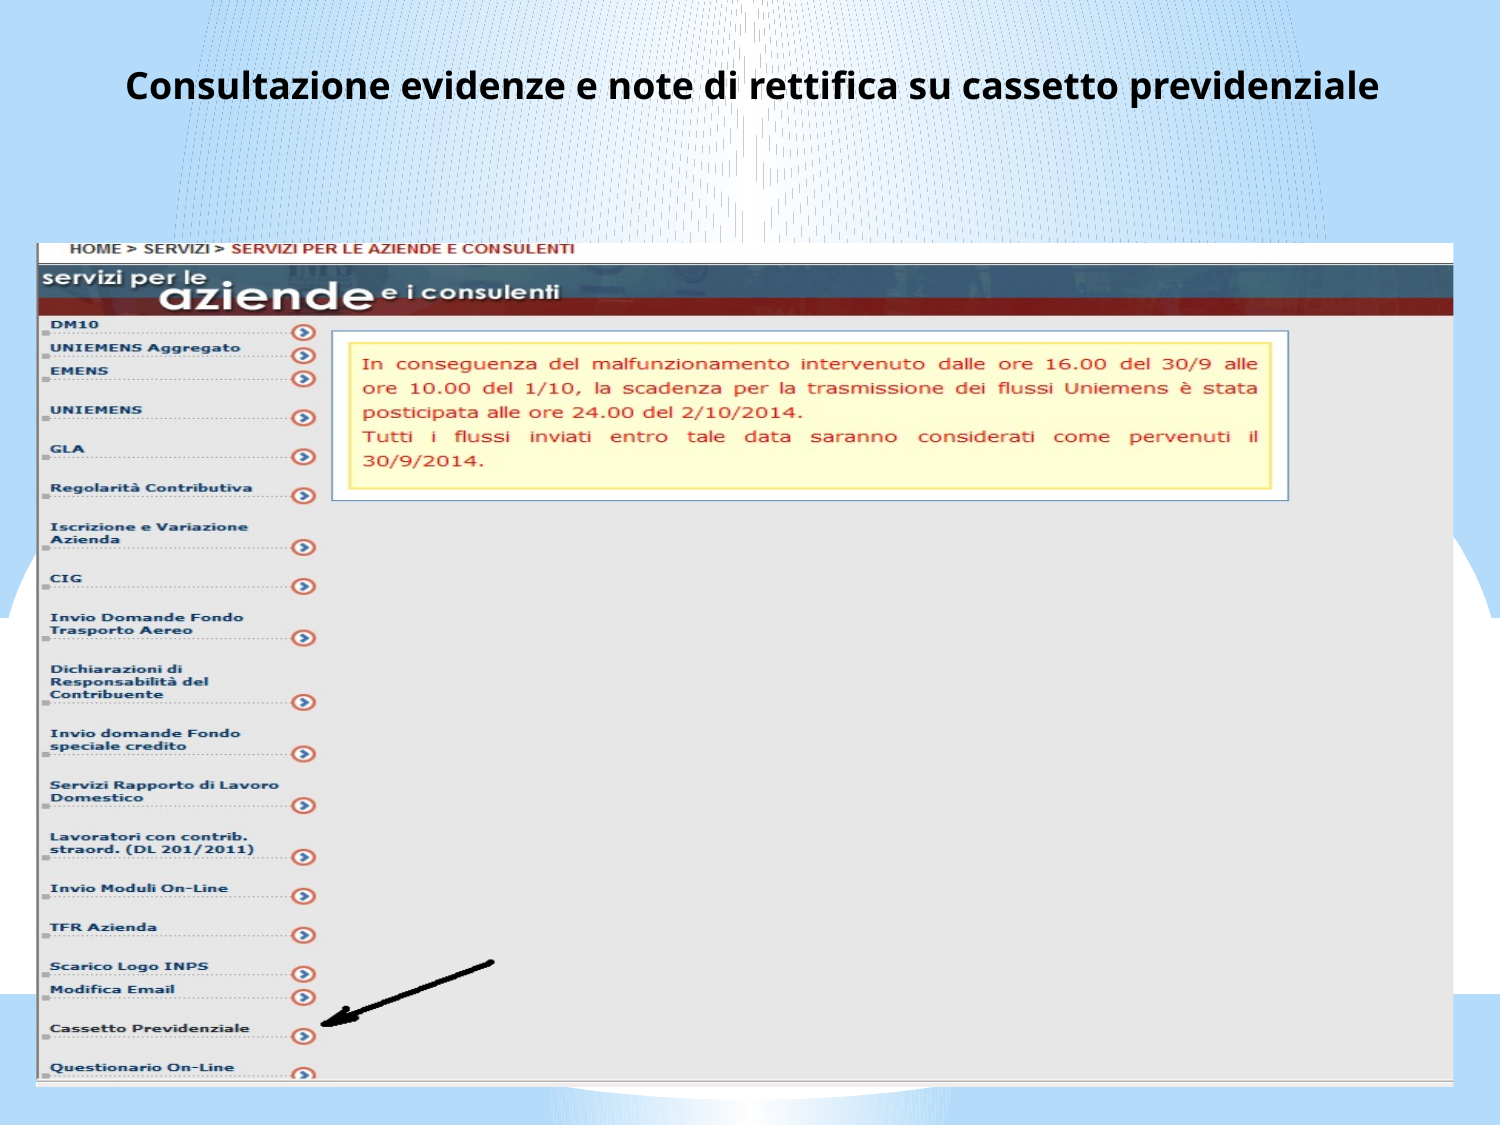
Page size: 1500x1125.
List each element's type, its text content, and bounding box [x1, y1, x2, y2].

picture [36, 243, 1454, 1087]
text_box Consultazione evidenze e note di rettifica su cassetto previdenziale [36, 54, 1471, 115]
